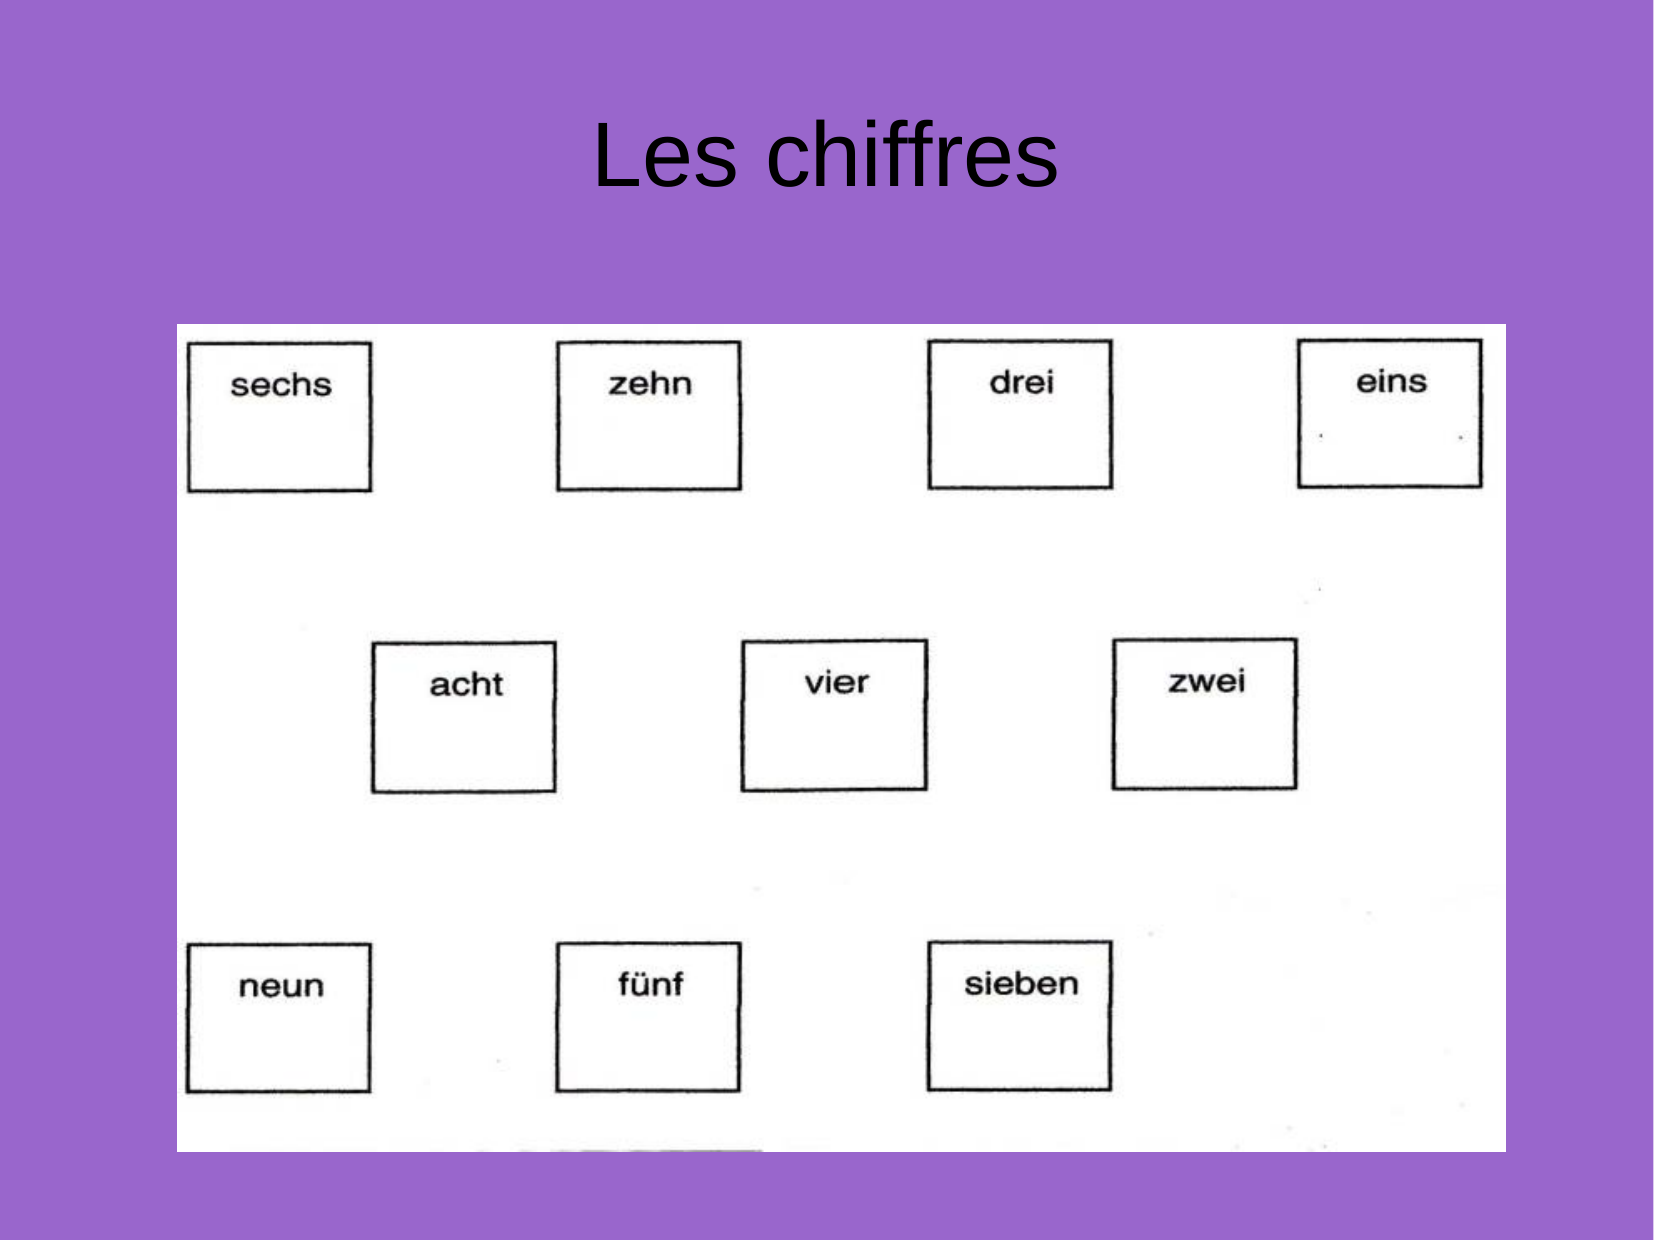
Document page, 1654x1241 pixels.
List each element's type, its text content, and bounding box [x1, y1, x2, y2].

list [82, 290, 1571, 1109]
picture [177, 324, 1506, 1152]
title Les chiffres [82, 49, 1571, 257]
